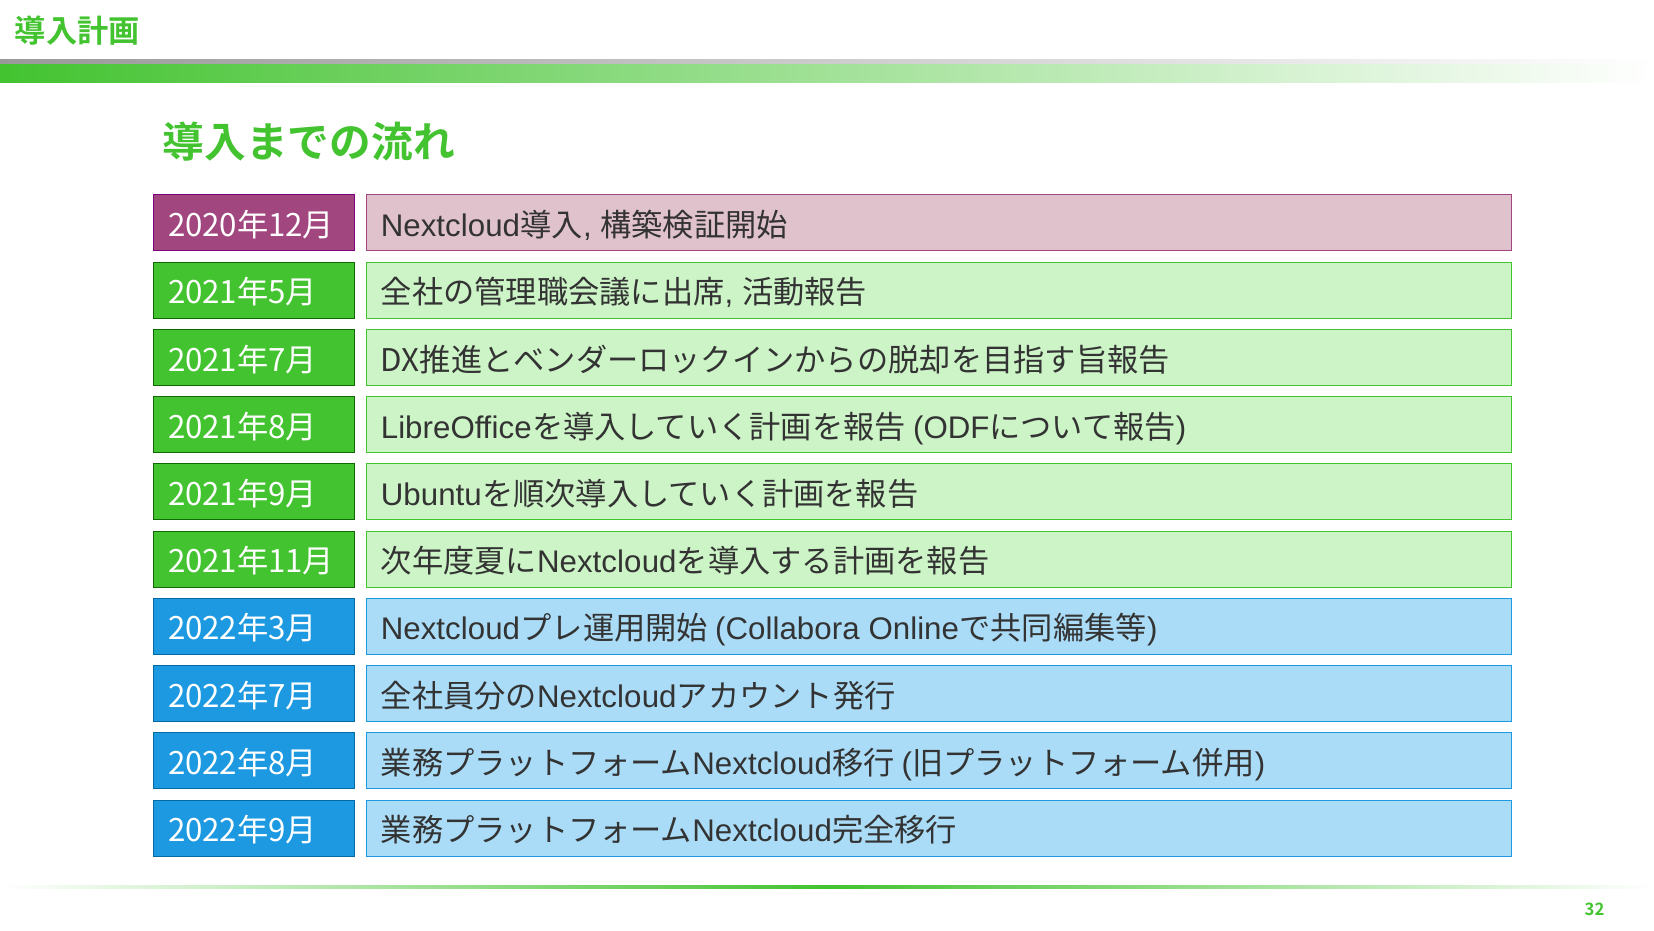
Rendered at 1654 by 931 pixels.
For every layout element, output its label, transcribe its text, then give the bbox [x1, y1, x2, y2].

text_box 2021年7月 [153, 329, 355, 386]
text_box 全社の管理職会議に出席, 活動報告 [366, 262, 1512, 319]
text_box 2021年9月 [153, 463, 355, 520]
text_box Ubuntuを順次導入していく計画を報告 [366, 463, 1512, 520]
text_box 全社員分のNextcloudアカウント発行 [366, 665, 1512, 722]
text_box [0, 885, 1654, 889]
text_box 2022年9月 [153, 800, 355, 857]
text_box <番号> [1535, 888, 1654, 928]
text_box 2021年8月 [153, 396, 355, 453]
text_box 業務プラットフォームNextcloud移行 (旧プラットフォーム併用) [366, 732, 1512, 789]
text_box 業務プラットフォームNextcloud完全移行 [366, 800, 1512, 857]
text_box 2021年5月 [153, 262, 355, 319]
text_box DX推進とベンダーロックインからの脱却を目指す旨報告 [366, 329, 1512, 386]
text_box 導入計画 [0, 0, 1376, 59]
text_box 2020年12月 [153, 194, 355, 251]
text_box 次年度夏にNextcloudを導入する計画を報告 [366, 531, 1512, 588]
text_box LibreOfficeを導入していく計画を報告 (ODFについて報告) [366, 396, 1512, 453]
text_box Nextcloud導入, 構築検証開始 [366, 194, 1512, 251]
text_box 2021年11月 [153, 531, 355, 588]
text_box [0, 59, 1654, 83]
text_box 2022年7月 [153, 665, 355, 722]
text_box Nextcloudプレ運用開始 (Collabora Onlineで共同編集等) [366, 598, 1512, 655]
text_box 2022年8月 [153, 732, 355, 789]
text_box 導入までの流れ [147, 101, 1483, 178]
text_box 2022年3月 [153, 598, 355, 655]
